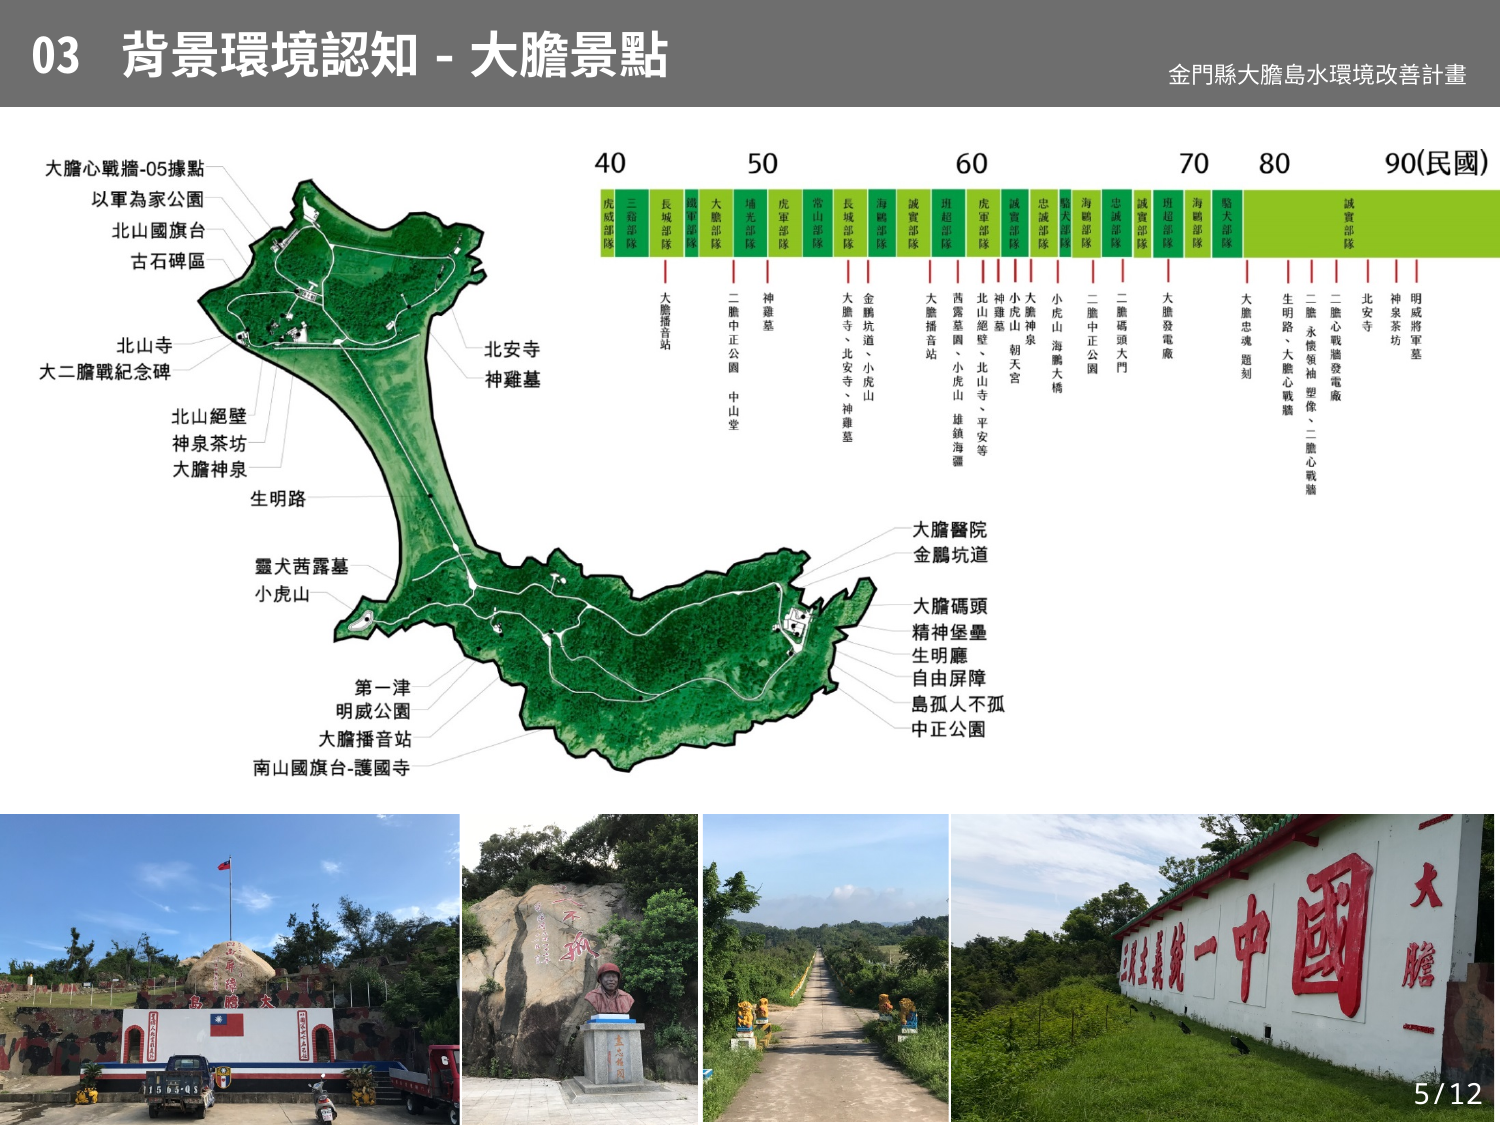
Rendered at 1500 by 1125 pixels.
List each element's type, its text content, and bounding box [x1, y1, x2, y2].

picture [702, 814, 1495, 1122]
text_box 金門縣大膽島水環境改善計畫 [981, 42, 1483, 96]
list 03 [19, 13, 110, 93]
picture [462, 814, 698, 1125]
list 背景環境認知-大膽景點 [110, 13, 861, 93]
picture [0, 149, 1500, 783]
picture [0, 814, 460, 1125]
text_box <編號>/12 [1148, 1065, 1498, 1125]
